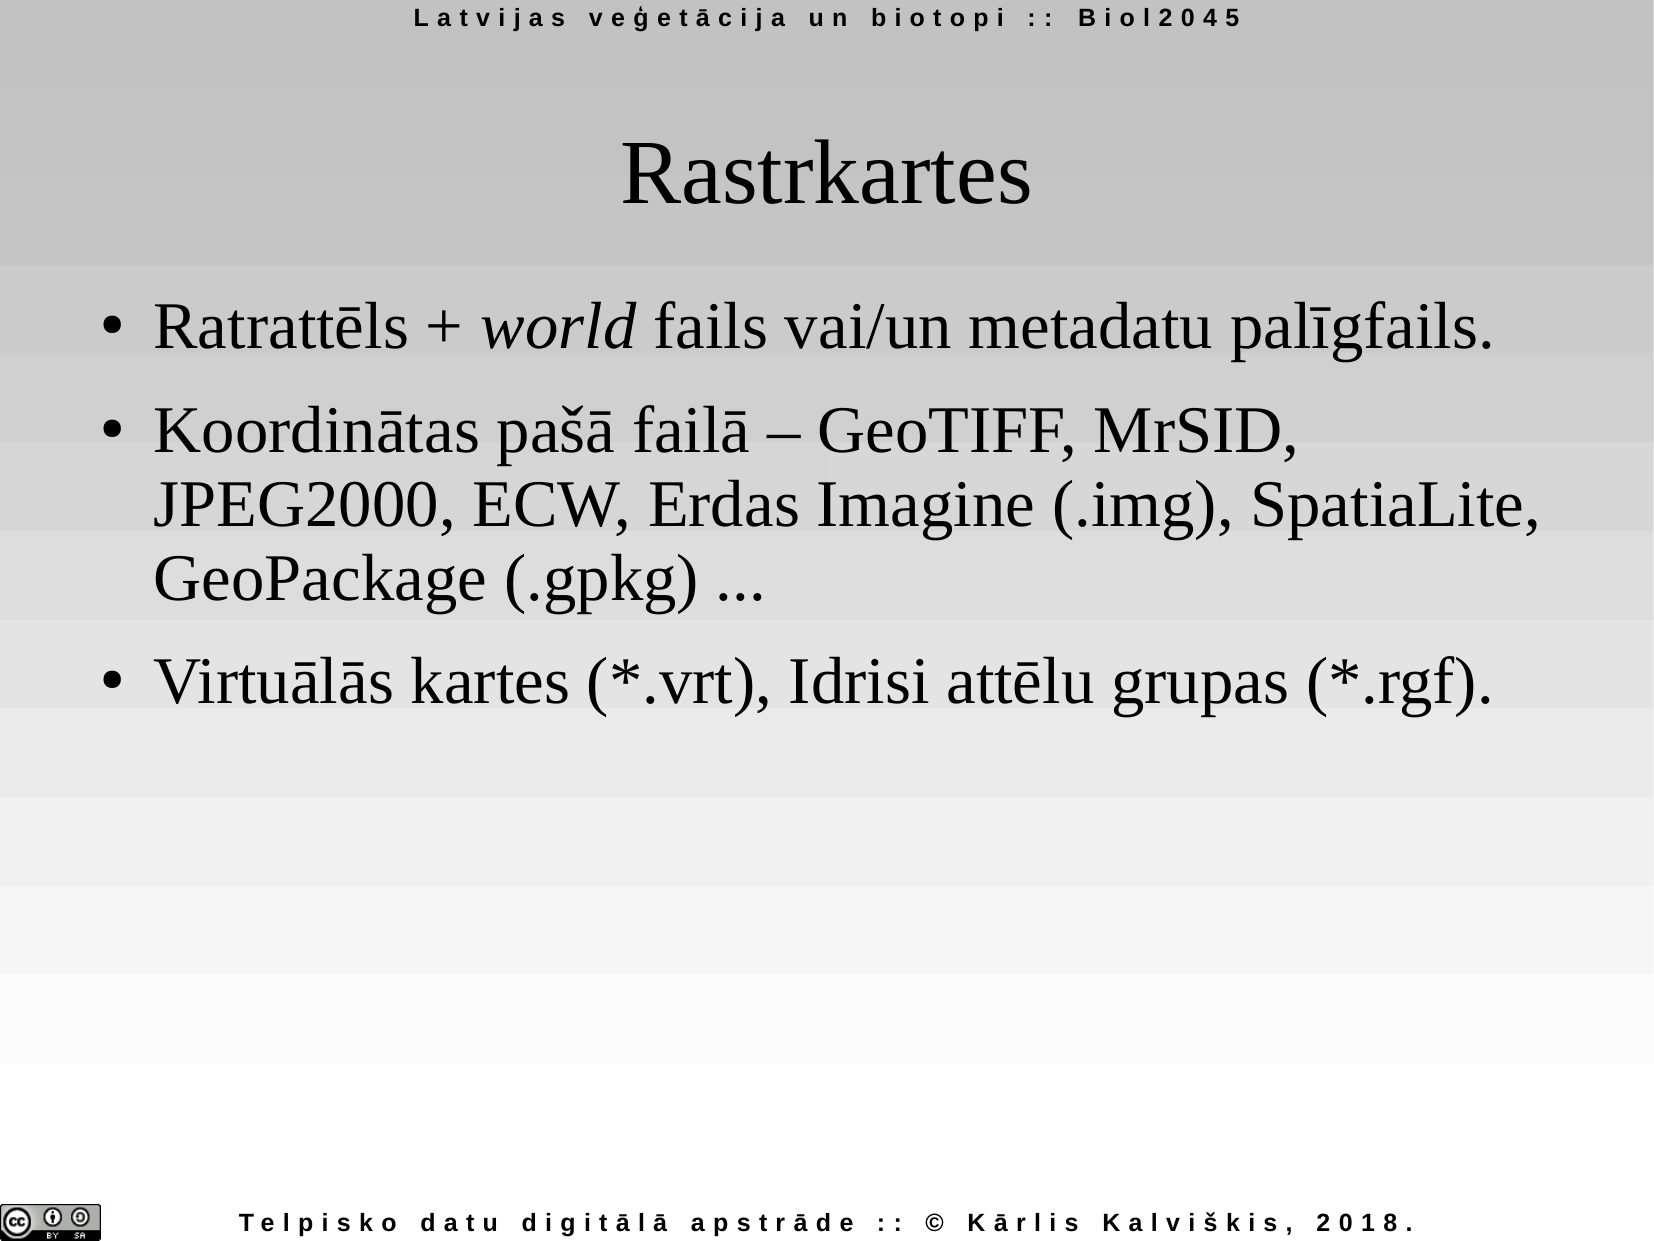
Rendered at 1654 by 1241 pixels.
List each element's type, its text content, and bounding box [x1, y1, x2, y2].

picture [0, 0, 1654, 1241]
title Rastrkartes [29, 49, 1625, 296]
list Ratrattēls + world fails vai/un metadatu palīgfails. Koordinātas pašā failā – GeoTIFF, MrSID, JPEG2000, ECW, Erdas Imagine (.img), SpatiaLite, GeoPackage (.gpkg) ... Virtuālās kartes (*.vrt), Idrisi attēlu grupas (*.rgf). [82, 289, 1571, 1098]
